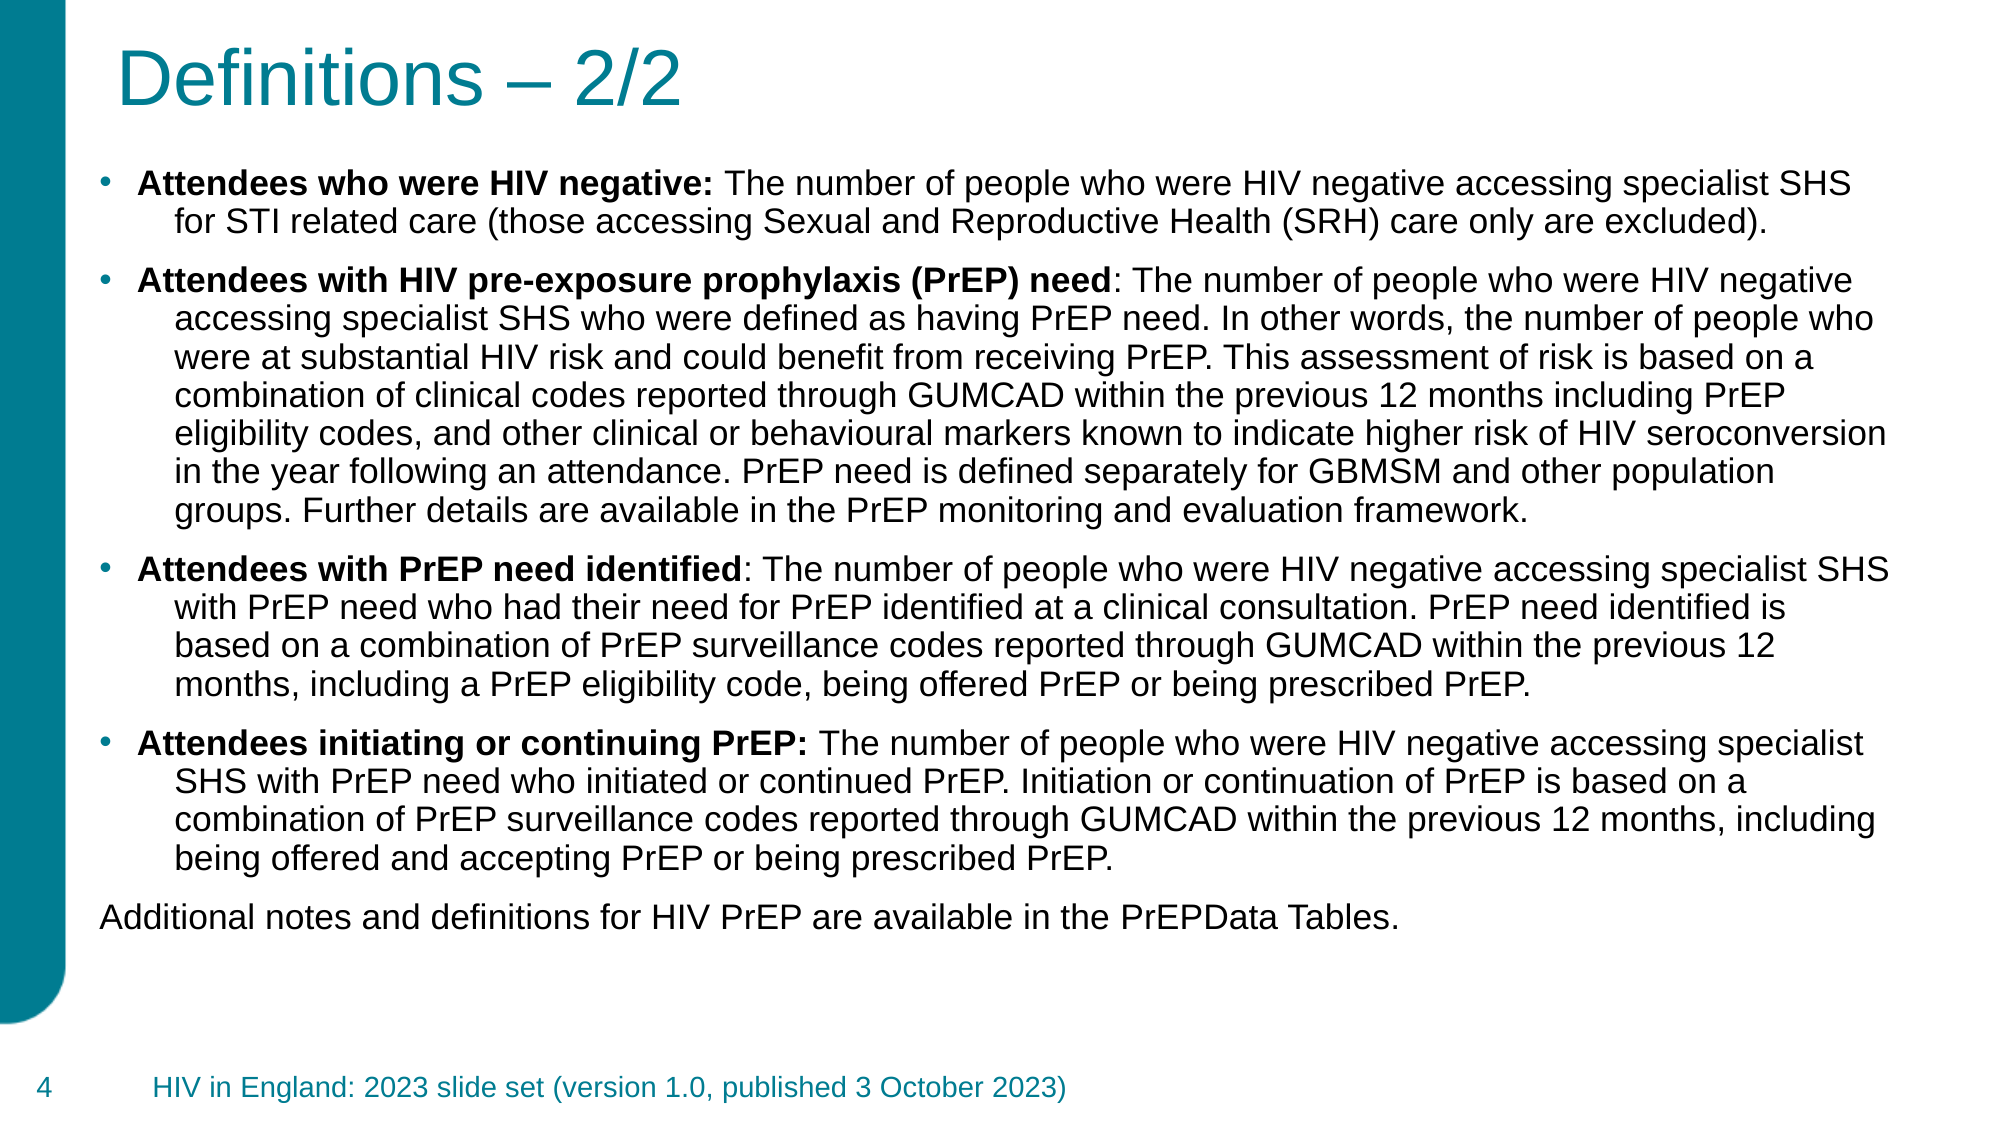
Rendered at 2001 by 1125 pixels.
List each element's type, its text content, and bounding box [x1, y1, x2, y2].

text_box HIV in England: 2023 slide set (version 1.0, published 3 October 2023) [137, 1056, 1780, 1116]
list Attendees who were HIV negative: The number of people who were HIV negative accessing specialist SHS for STI related care (those accessing Sexual and Reproductive Health (SRH) care only are excluded). Attendees with HIV pre-exposure prophylaxis (PrEP) need: The number of people who were HIV negative accessing specialist SHS who were defined as having PrEP need. In other words, the number of people who were at substantial HIV risk and could benefit from receiving PrEP. This assessment of risk is based on a combination of clinical codes reported through GUMCAD within the previous 12 months including PrEP eligibility codes, and other clinical or behavioural markers known to indicate higher risk of HIV seroconversion in the year following an attendance. PrEP need is defined separately for GBMSM and other population groups. Further details are available in the PrEP monitoring and evaluation framework. Attendees with PrEP need identified: The number of people who were HIV negative accessing specialist SHS with PrEP need who had their need for PrEP identified at a clinical consultation. PrEP need identified is based on a combination of PrEP surveillance codes reported through GUMCAD within the previous 12 months, including a PrEP eligibility code, being offered PrEP or being prescribed PrEP. Attendees initiating or continuing PrEP: The number of people who were HIV negative accessing specialist SHS with PrEP need who initiated or continued PrEP. Initiation or continuation of PrEP is based on a combination of PrEP surveillance codes reported through GUMCAD within the previous 12 months, including being offered and accepting PrEP or being prescribed PrEP. Additional notes and definitions for HIV PrEP are available in the PrEP Data Tables. [84, 157, 1907, 1057]
text_box [21, 1056, 120, 1117]
title Definitions – 2/2 [101, 29, 1926, 189]
